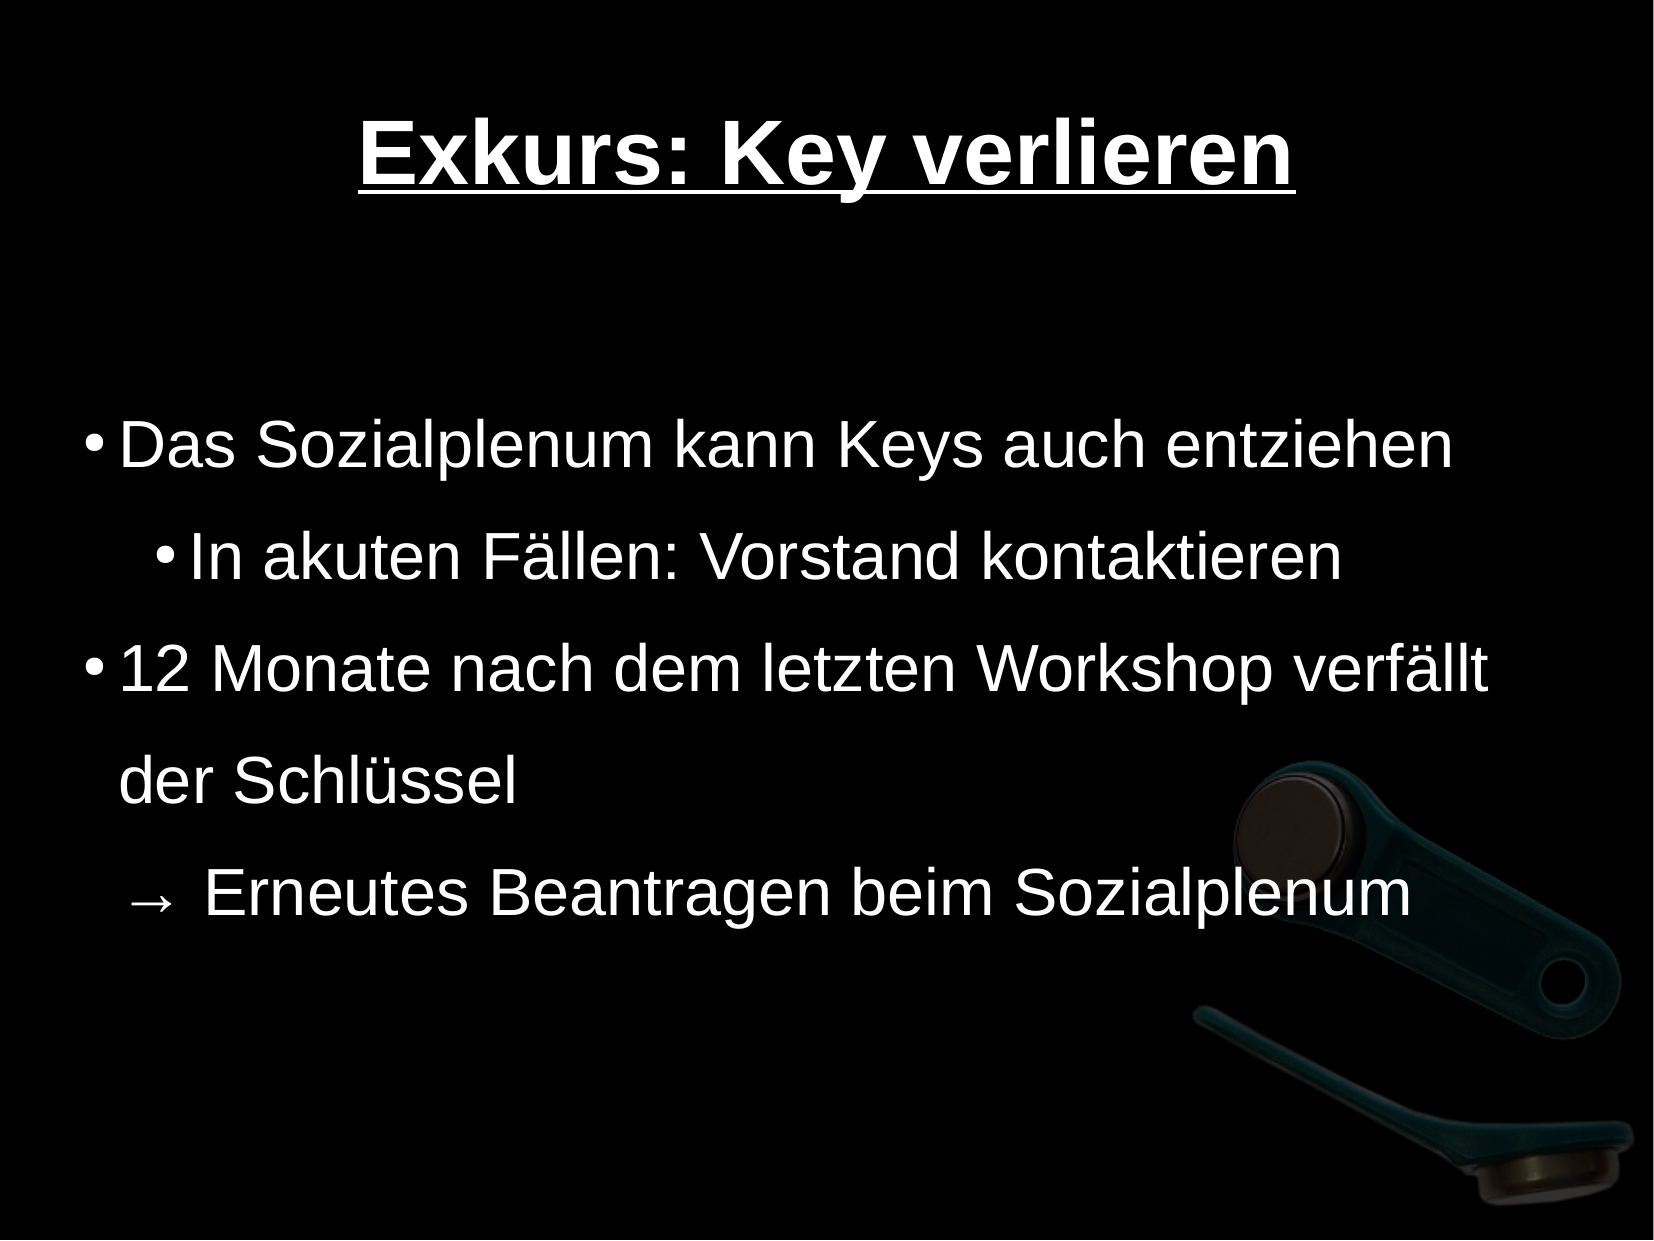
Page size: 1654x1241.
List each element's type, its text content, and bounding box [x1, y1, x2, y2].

subtitle Das Sozialplenum kann Keys auch entziehen In akuten Fällen: Vorstand kontaktieren 12 Monate nach dem letzten Workshop verfällt der Schlüssel → Erneutes Beantragen beim Sozialplenum [82, 290, 1571, 1010]
picture [1150, 732, 1654, 1236]
title Exkurs: Key verlieren [82, 49, 1571, 257]
